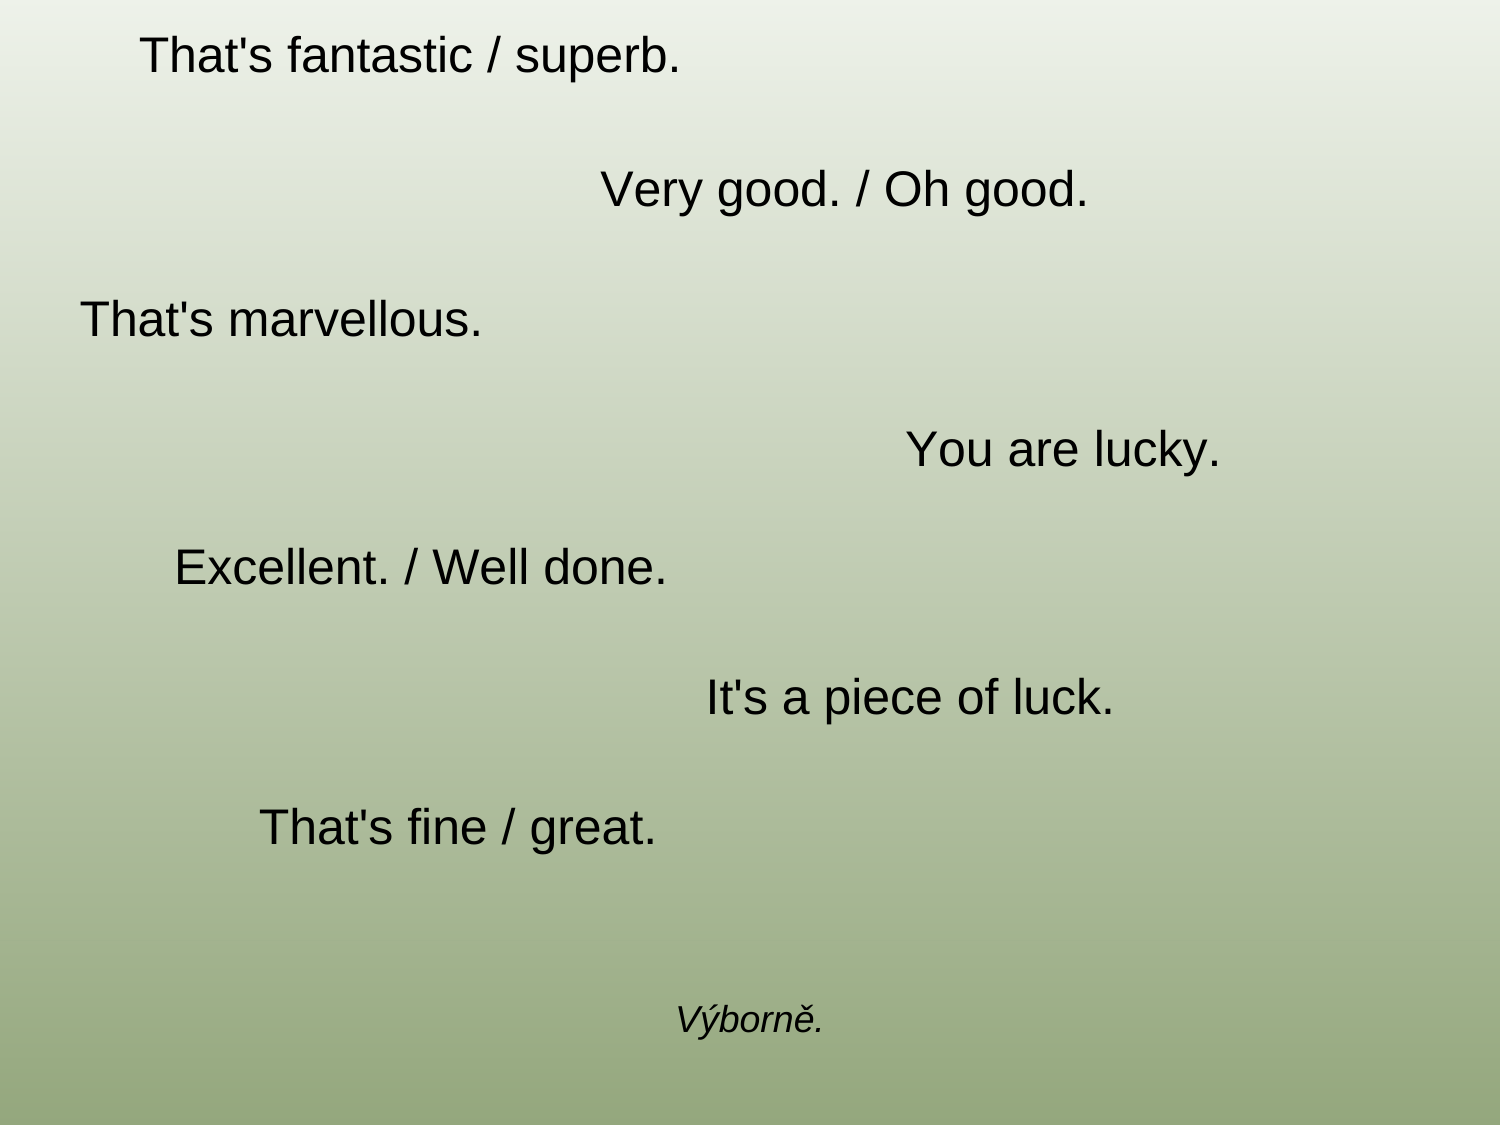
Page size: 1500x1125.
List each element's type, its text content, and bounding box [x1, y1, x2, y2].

text_box That's marvellous. [64, 278, 561, 355]
text_box Very good. / Oh good. [585, 148, 1105, 225]
text_box That's fine / great. [244, 786, 673, 863]
text_box Výborně. [584, 987, 916, 1049]
text_box Excellent. / Well done. [159, 527, 999, 603]
text_box That's fantastic / superb. [123, 14, 727, 90]
text_box You are lucky. [890, 408, 1237, 485]
text_box It's a piece of luck. [690, 656, 1140, 733]
